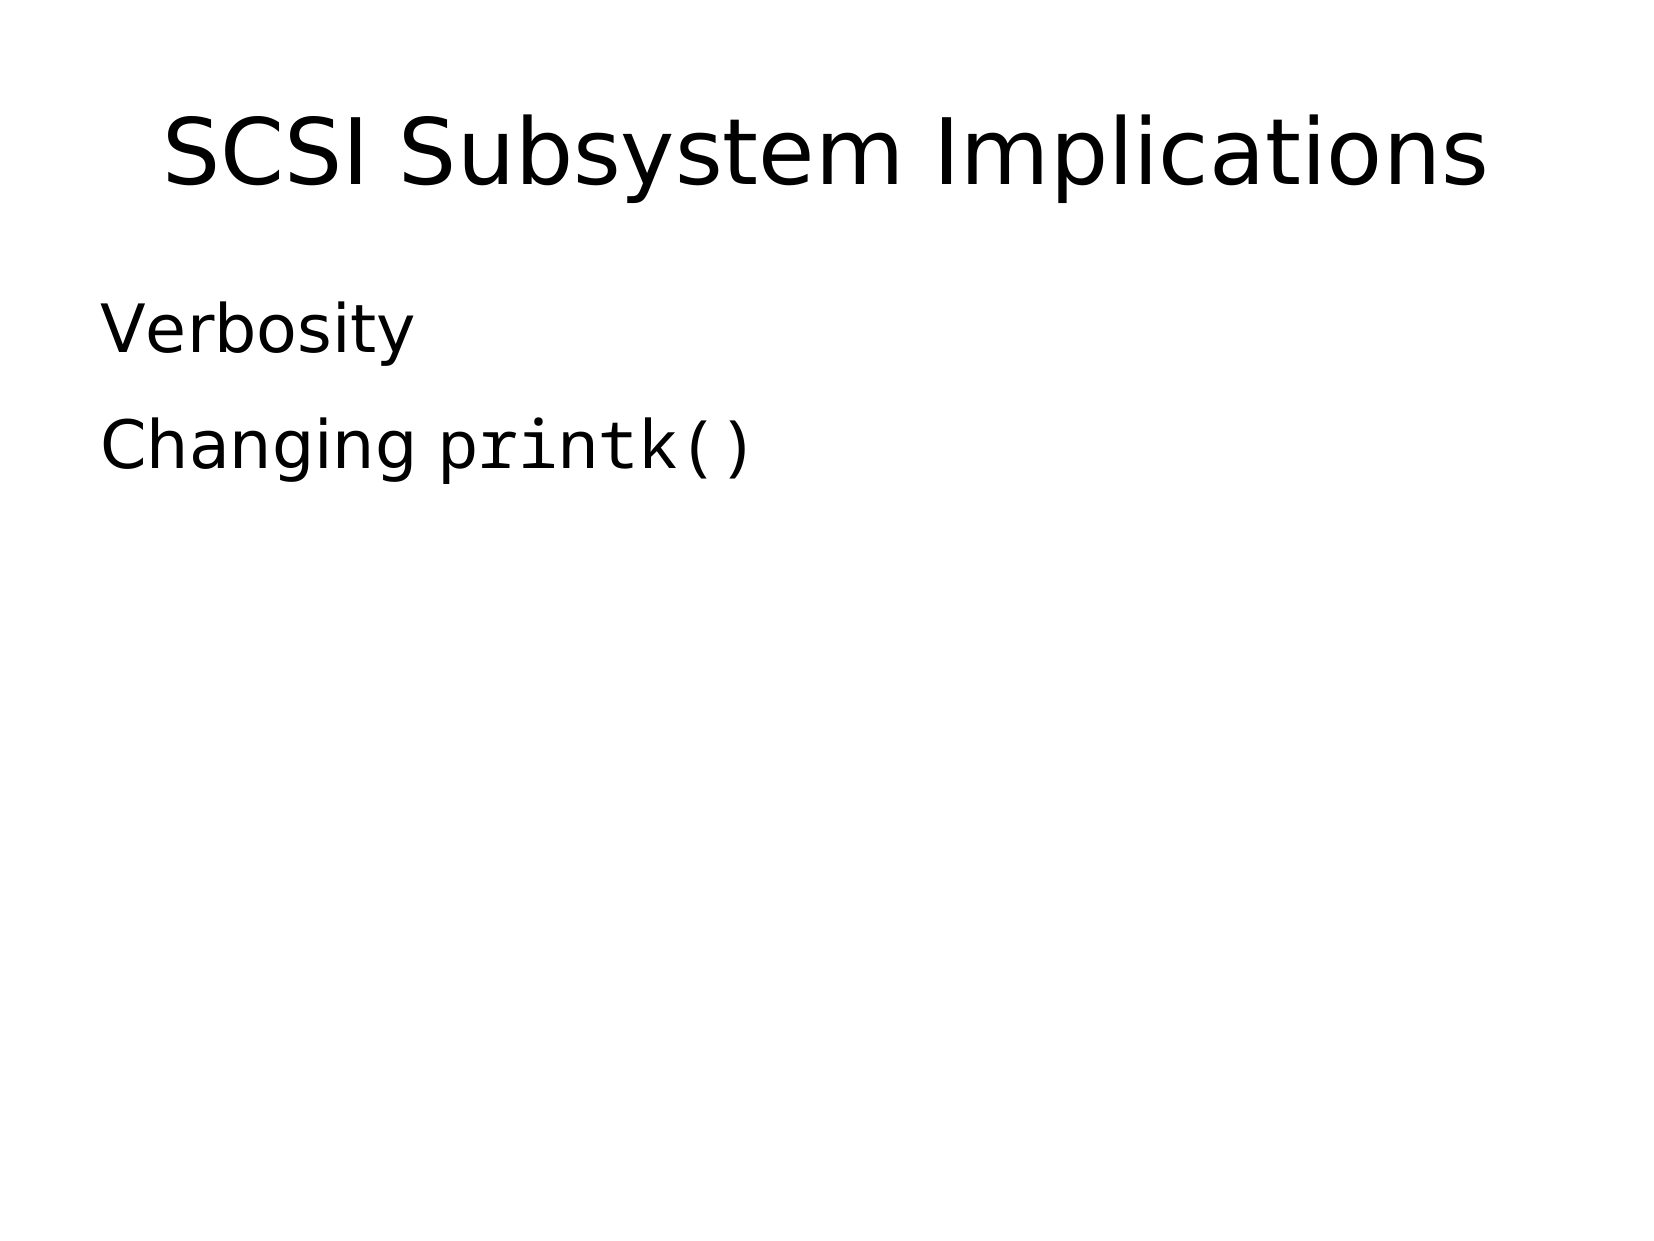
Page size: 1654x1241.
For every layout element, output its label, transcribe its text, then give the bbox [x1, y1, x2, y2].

title SCSI Subsystem Implications [82, 56, 1571, 250]
list Verbosity Changing printk() [82, 290, 1571, 1094]
